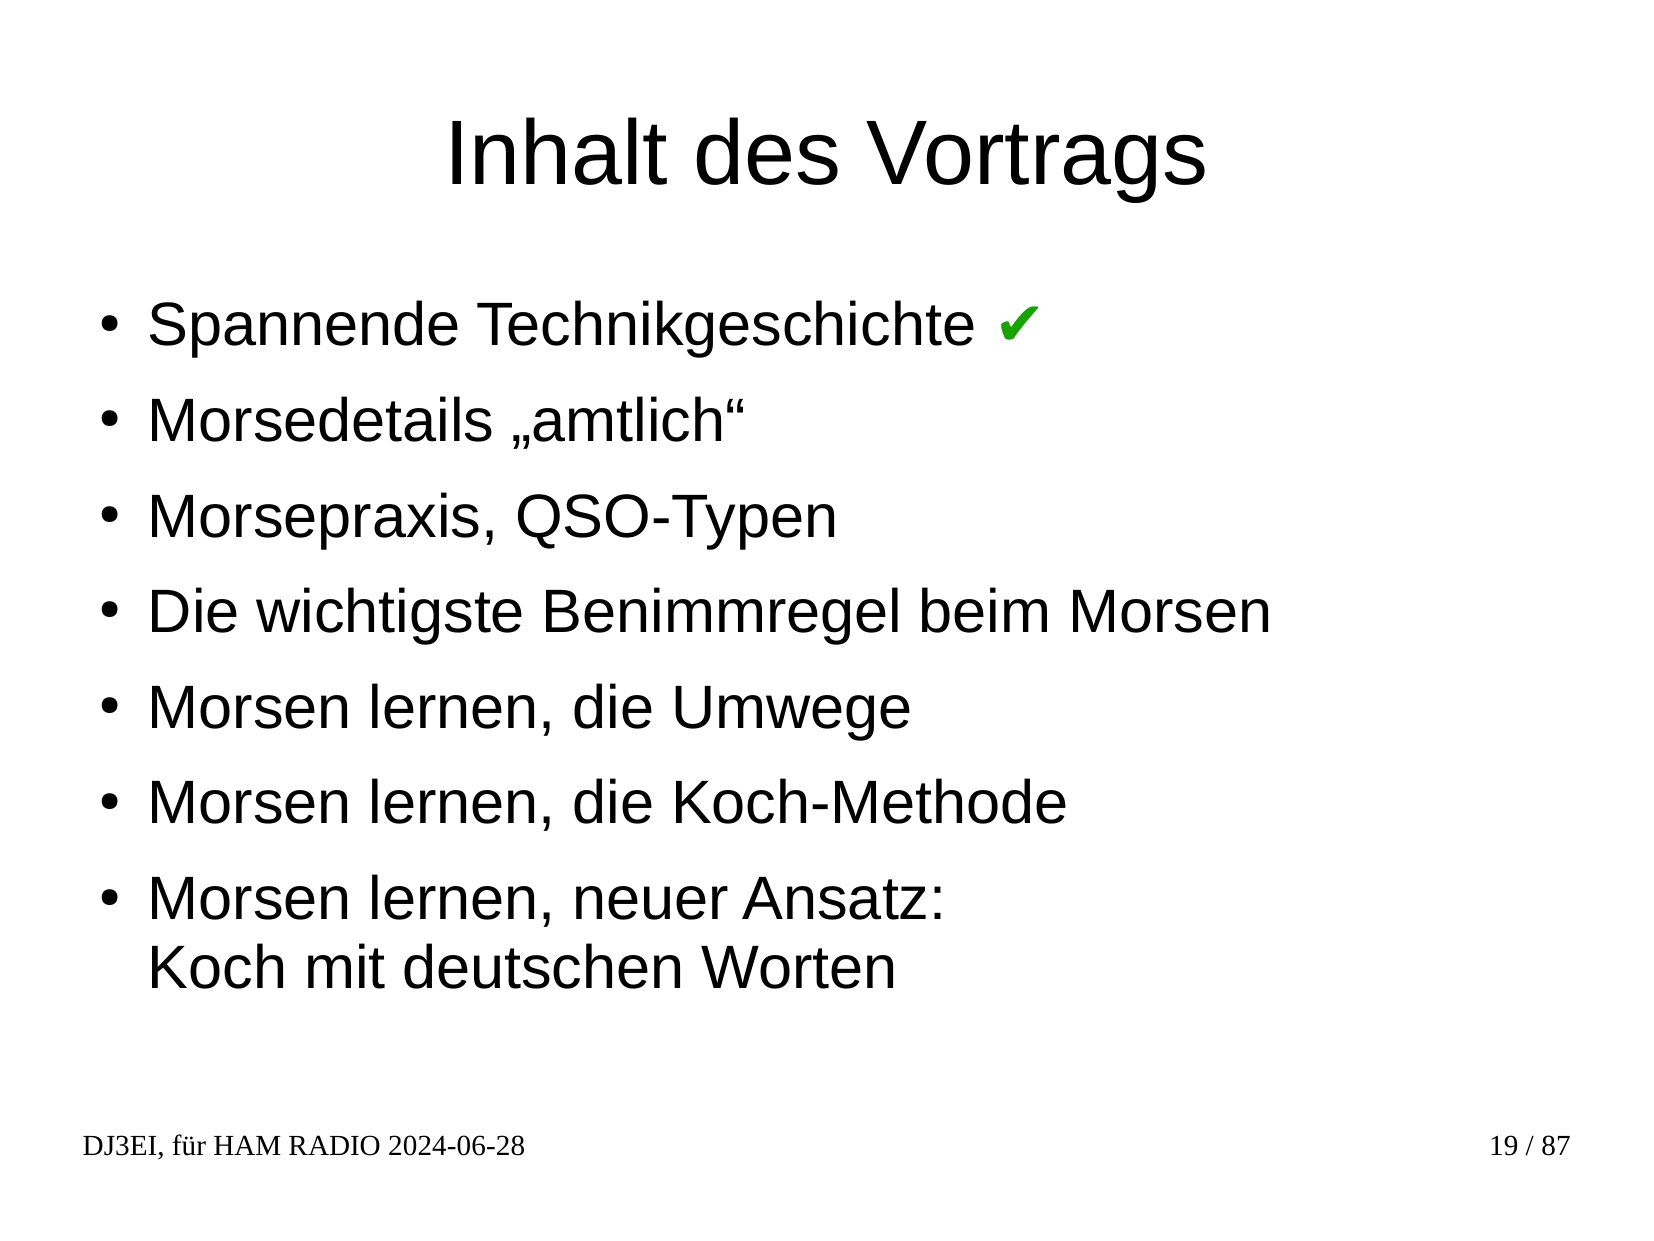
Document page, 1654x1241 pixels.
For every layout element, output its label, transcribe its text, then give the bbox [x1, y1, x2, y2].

title Inhalt des Vortrags [82, 49, 1571, 257]
list Spannende Technikgeschichte ✔ Morsedetails „amtlich“ Morsepraxis, QSO-Typen Die wichtigste Benimmregel beim Morsen Morsen lernen, die Umwege Morsen lernen, die Koch-Methode Morsen lernen, neuer Ansatz: Koch mit deutschen Worten [82, 290, 1571, 1010]
